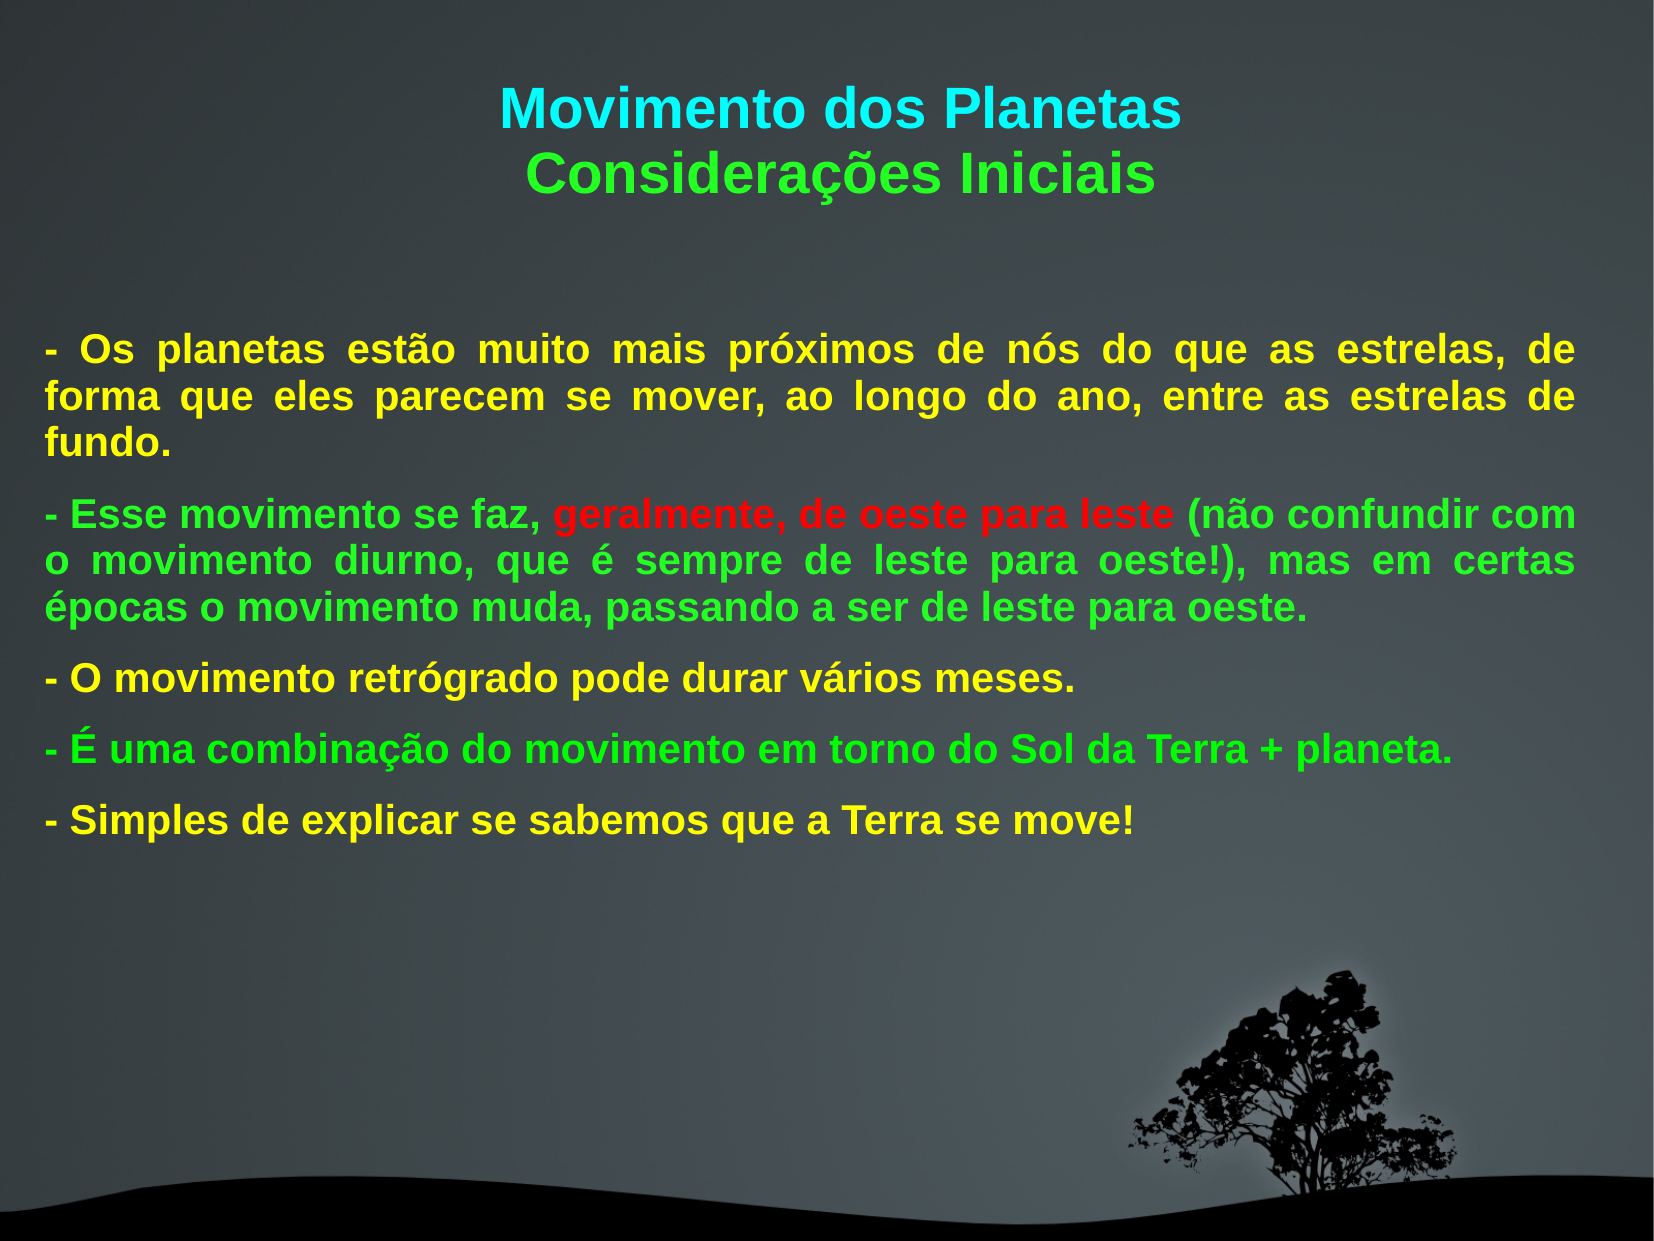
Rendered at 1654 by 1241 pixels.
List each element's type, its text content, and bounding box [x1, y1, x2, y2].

text_box Movimento dos Planetas Considerações Iniciais [59, 68, 1625, 259]
text_box - Os planetas estão muito mais próximos de nós do que as estrelas, de forma que eles parecem se mover, ao longo do ano, entre as estrelas de fundo. - Esse movimento se faz, geralmente, de oeste para leste (não confundir com o movimento diurno, que é sempre de leste para oeste!), mas em certas épocas o movimento muda, passando a ser de leste para oeste. - O movimento retrógrado pode durar vários meses. - É uma combinação do movimento em torno do Sol da Terra + planeta. - Simples de explicar se sabemos que a Terra se move! [29, 318, 1592, 1091]
picture [0, 0, 1654, 1241]
